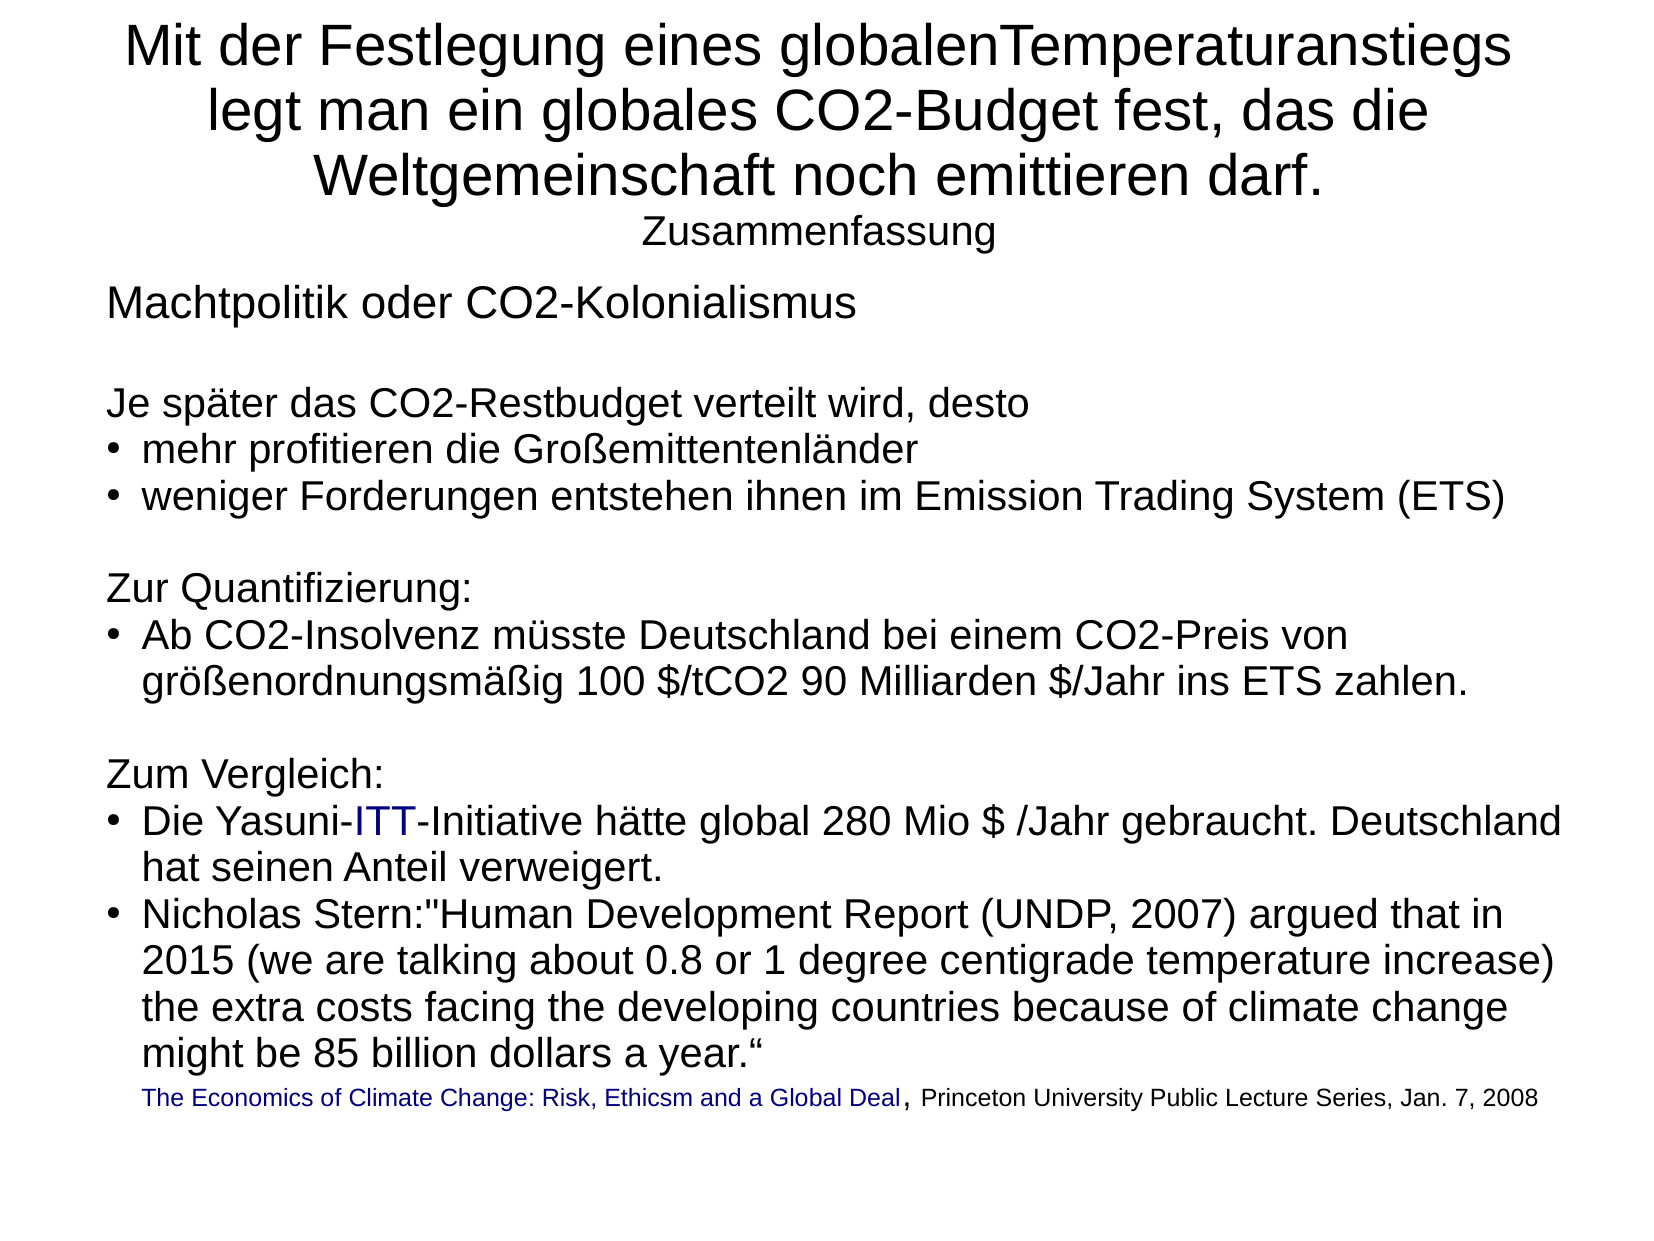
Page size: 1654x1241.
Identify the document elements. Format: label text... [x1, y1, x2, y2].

title Mit der Festlegung eines globalenTemperaturanstiegs legt man ein globales CO2-Budget fest, das die Weltgemeinschaft noch emittieren darf. Zusammenfassung [75, 12, 1564, 255]
subtitle Machtpolitik oder CO2-Kolonialismus Je später das CO2-Restbudget verteilt wird, desto mehr profitieren die Großemittentenländer weniger Forderungen entstehen ihnen im Emission Trading System (ETS) Zur Quantifizierung: Ab CO2-Insolvenz müsste Deutschland bei einem CO2-Preis von größenordnungsmäßig 100 $/tCO2 90 Milliarden $/Jahr ins ETS zahlen. Zum Vergleich: Die Yasuni-ITT-Initiative hätte global 280 Mio $ /Jahr gebraucht. Deutschland hat seinen Anteil verweigert. Nicholas Stern:"Human Development Report (UNDP, 2007) argued that in 2015 (we are talking about 0.8 or 1 degree centigrade temperature increase) the extra costs facing the developing countries because of climate change might be 85 billion dollars a year.“ The Economics of Climate Change: Risk, Ethicsm and a Global Deal, Princeton University Public Lecture Series, Jan. 7, 2008 [106, 276, 1595, 1149]
